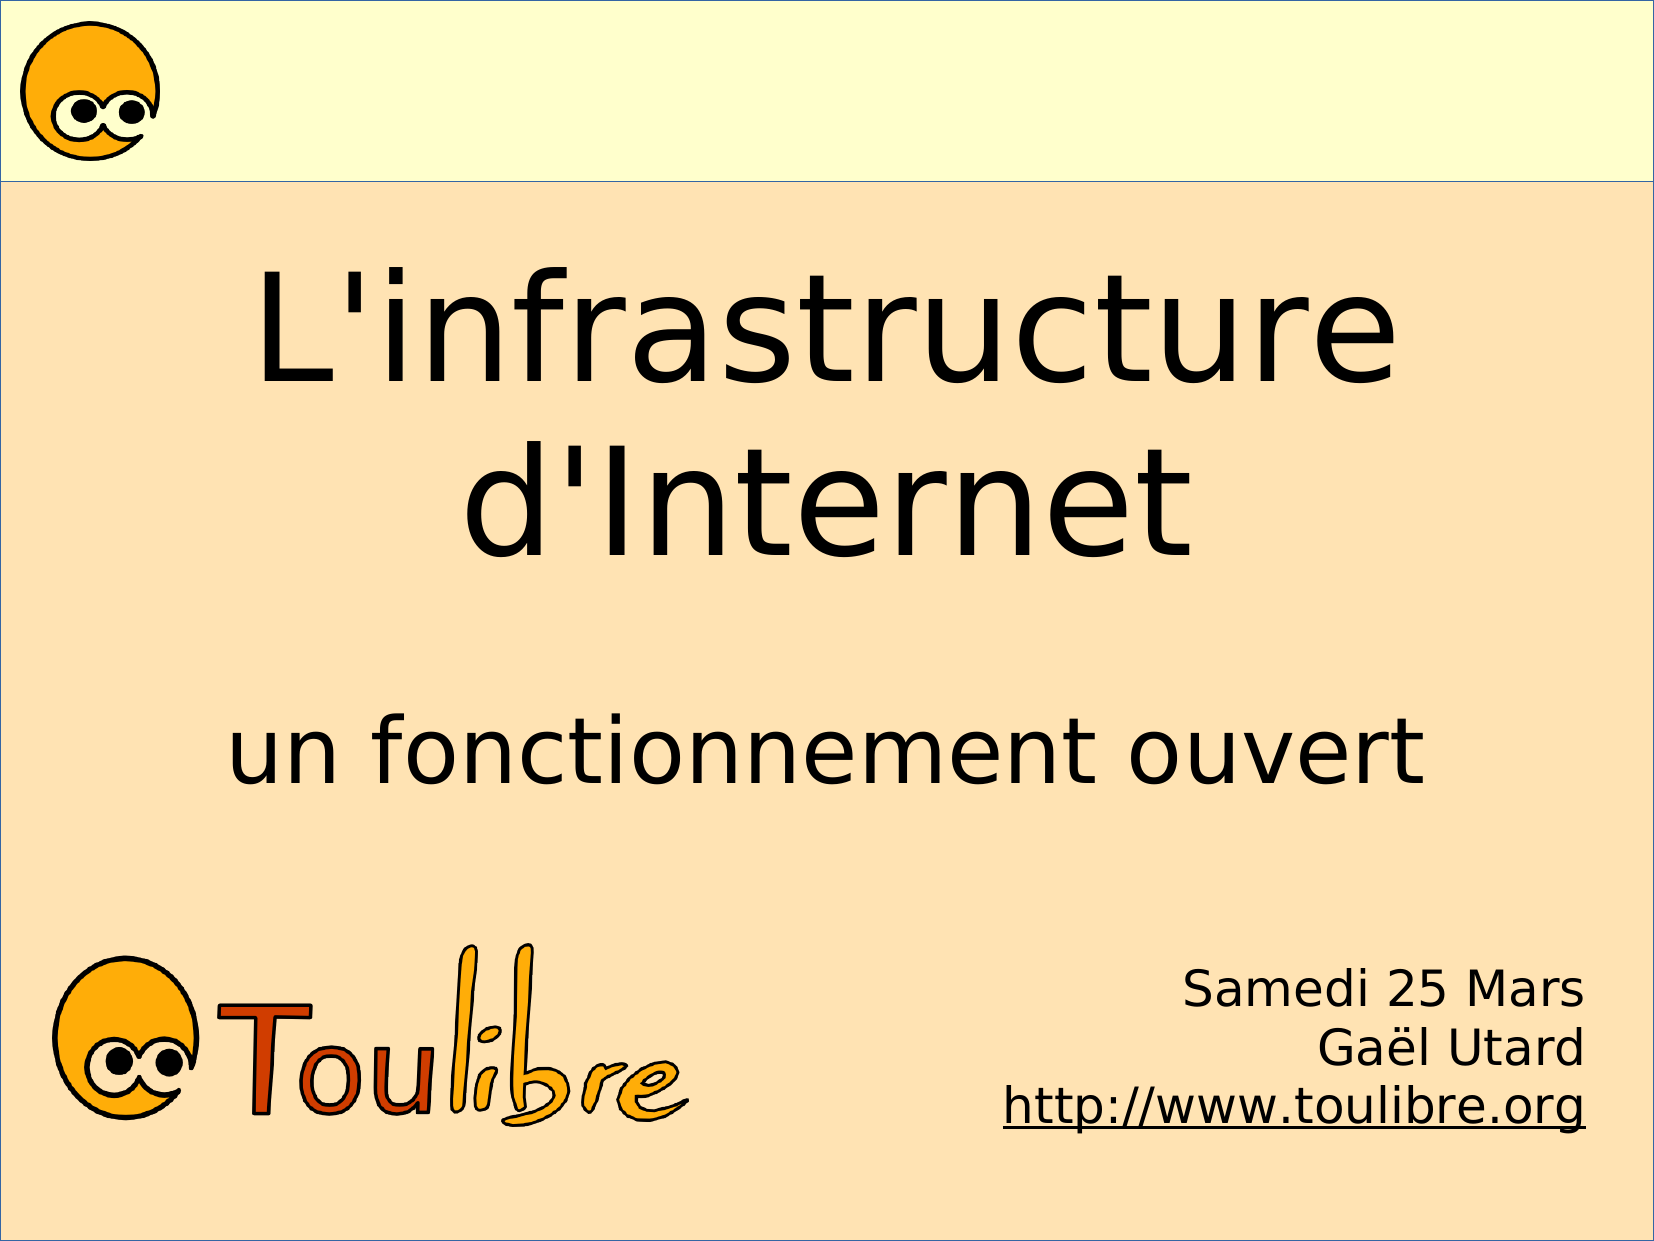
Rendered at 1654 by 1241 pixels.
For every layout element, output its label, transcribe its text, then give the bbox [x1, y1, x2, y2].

picture [52, 943, 689, 1127]
text_box L'infrastructure d'Internet un fonctionnement ouvert [0, 234, 1654, 992]
text_box Samedi 25 Mars Gaël Utard http://www.toulibre.org [61, 952, 1601, 1143]
picture [20, 21, 160, 161]
